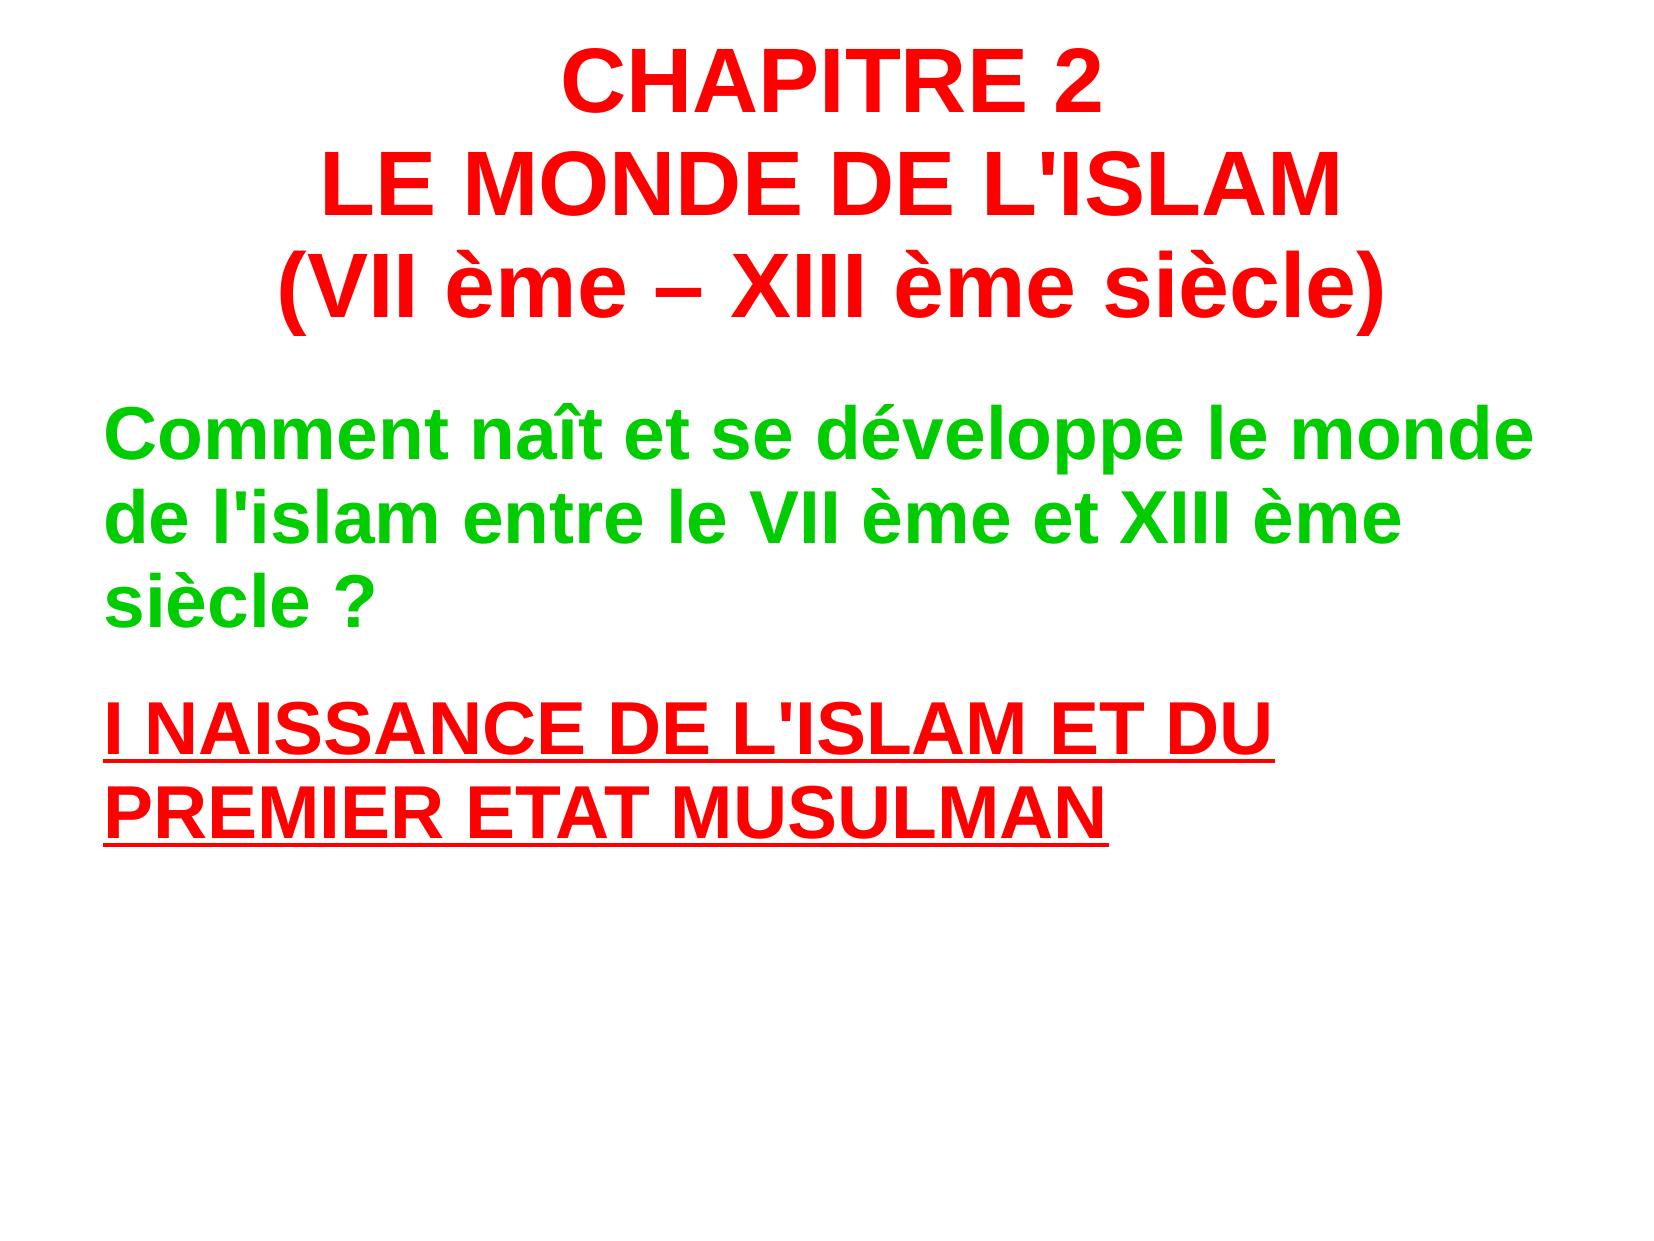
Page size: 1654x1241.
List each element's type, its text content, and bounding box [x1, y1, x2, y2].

title CHAPITRE 2 LE MONDE DE L'ISLAM (VII ème – XIII ème siècle) [88, 29, 1577, 338]
text_box Comment naît et se développe le monde de l'islam entre le VII ème et XIII ème siècle ? [88, 383, 1625, 651]
text_box I NAISSANCE DE L'ISLAM ET DU PREMIER ETAT MUSULMAN [88, 679, 1565, 862]
